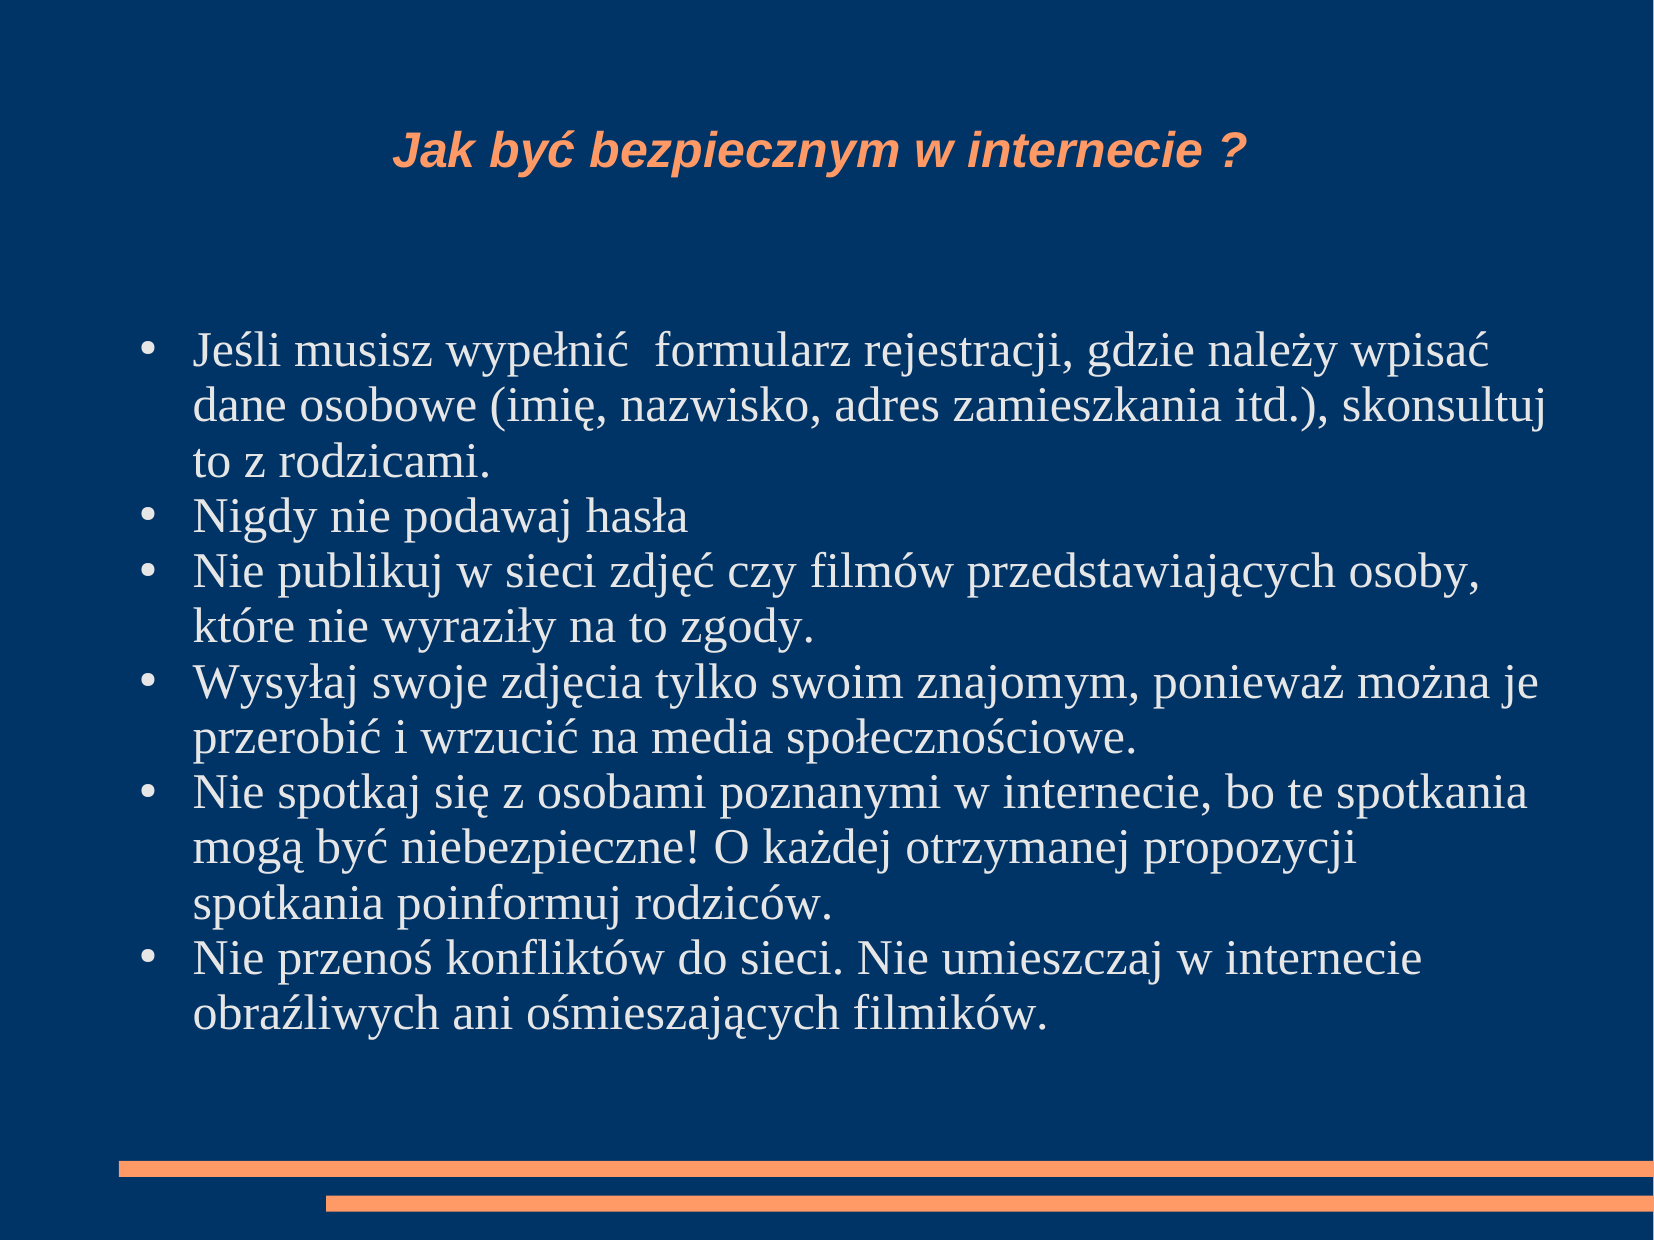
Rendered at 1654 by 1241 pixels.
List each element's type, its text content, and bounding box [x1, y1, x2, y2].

title Jak być bezpiecznym w internecie ? [121, 46, 1534, 254]
list Jeśli musisz wypełnić formularz rejestracji, gdzie należy wpisać dane osobowe (imię, nazwisko, adres zamieszkania itd.), skonsultuj to z rodzicami. Nigdy nie podawaj hasła Nie publikuj w sieci zdjęć czy filmów przedstawiających osoby, które nie wyraziły na to zgody. Wysyłaj swoje zdjęcia tylko swoim znajomym, ponieważ można je przerobić i wrzucić na media społecznościowe. Nie spotkaj się z osobami poznanymi w internecie, bo te spotkania mogą być niebezpieczne! O każdej otrzymanej propozycji spotkania poinformuj rodziców. Nie przenoś konfliktów do sieci. Nie umieszczaj w internecie obraźliwych ani ośmieszających filmików. [121, 322, 1561, 1132]
